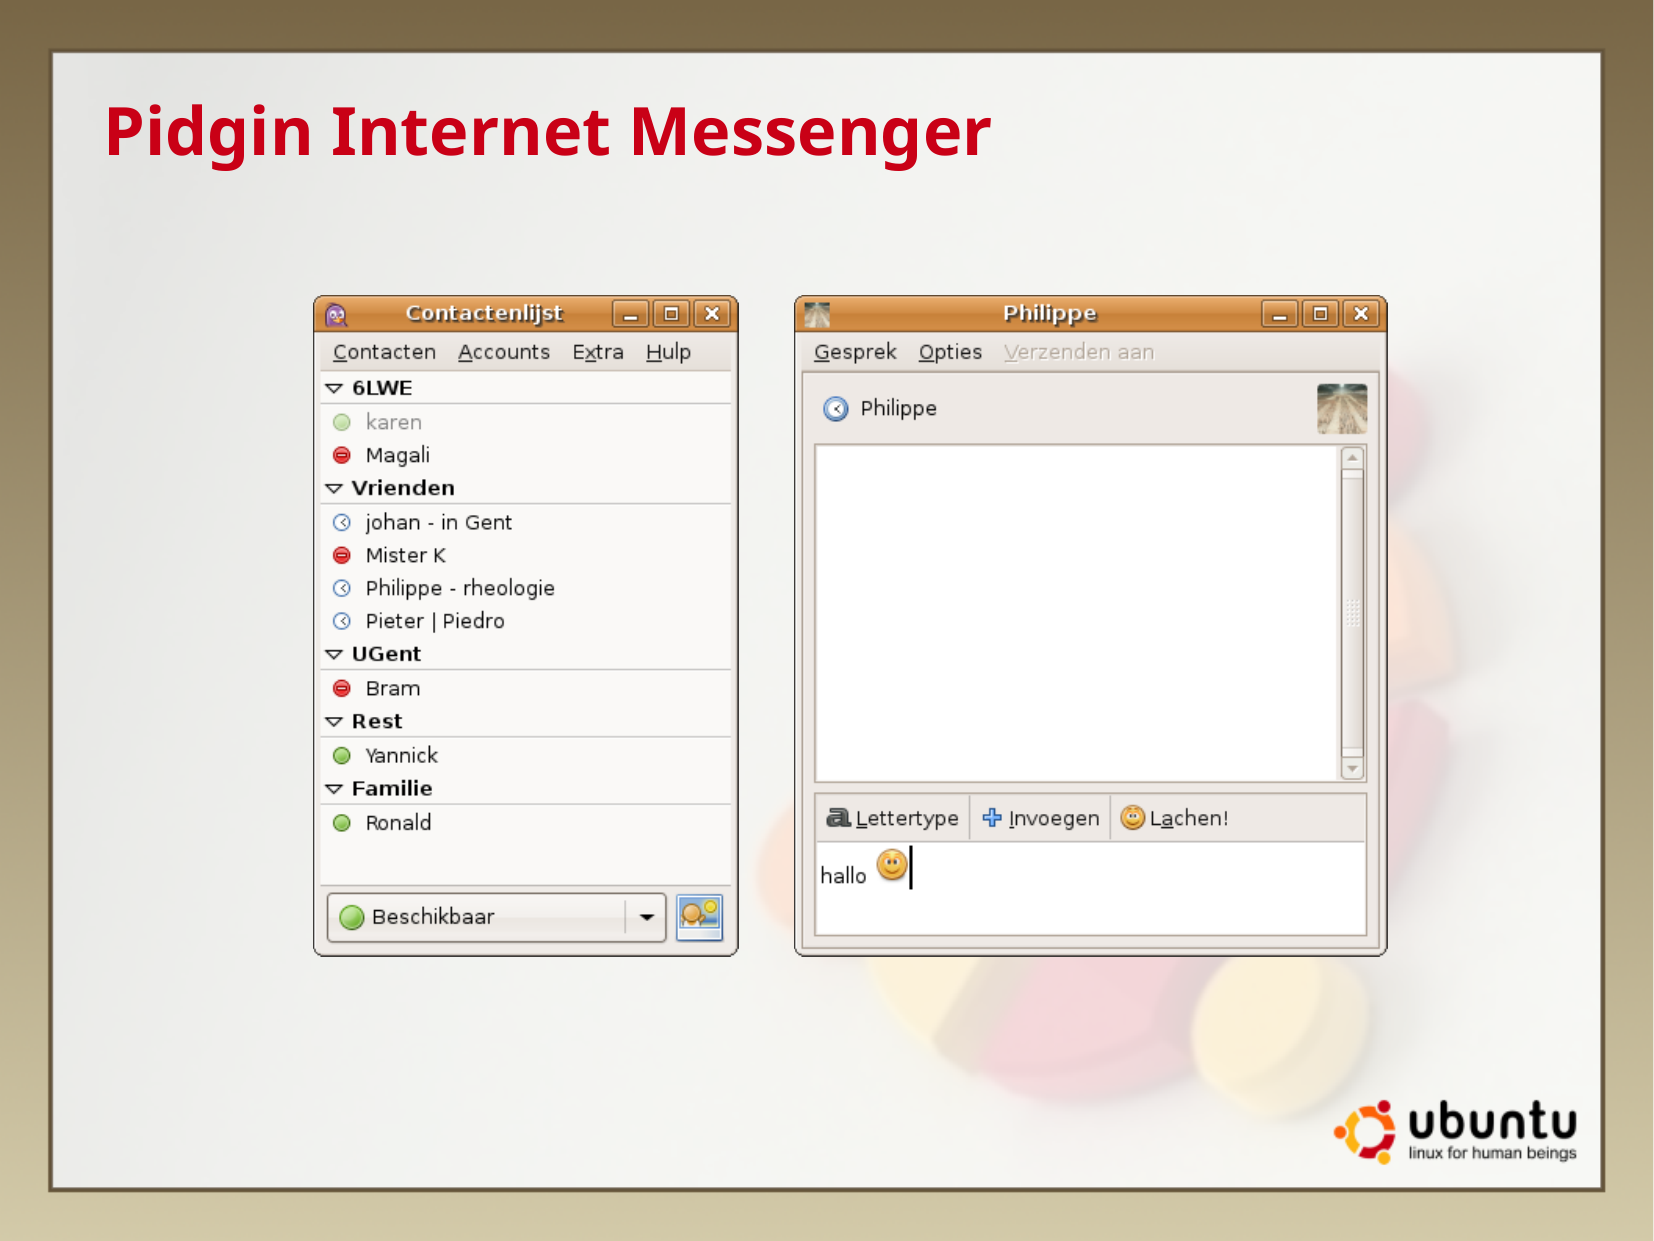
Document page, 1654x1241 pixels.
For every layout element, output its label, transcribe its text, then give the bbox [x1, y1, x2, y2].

text_box [118, 236, 1565, 307]
picture [0, 0, 1654, 1241]
text_box Pidgin Internet Messenger [88, 76, 1565, 182]
